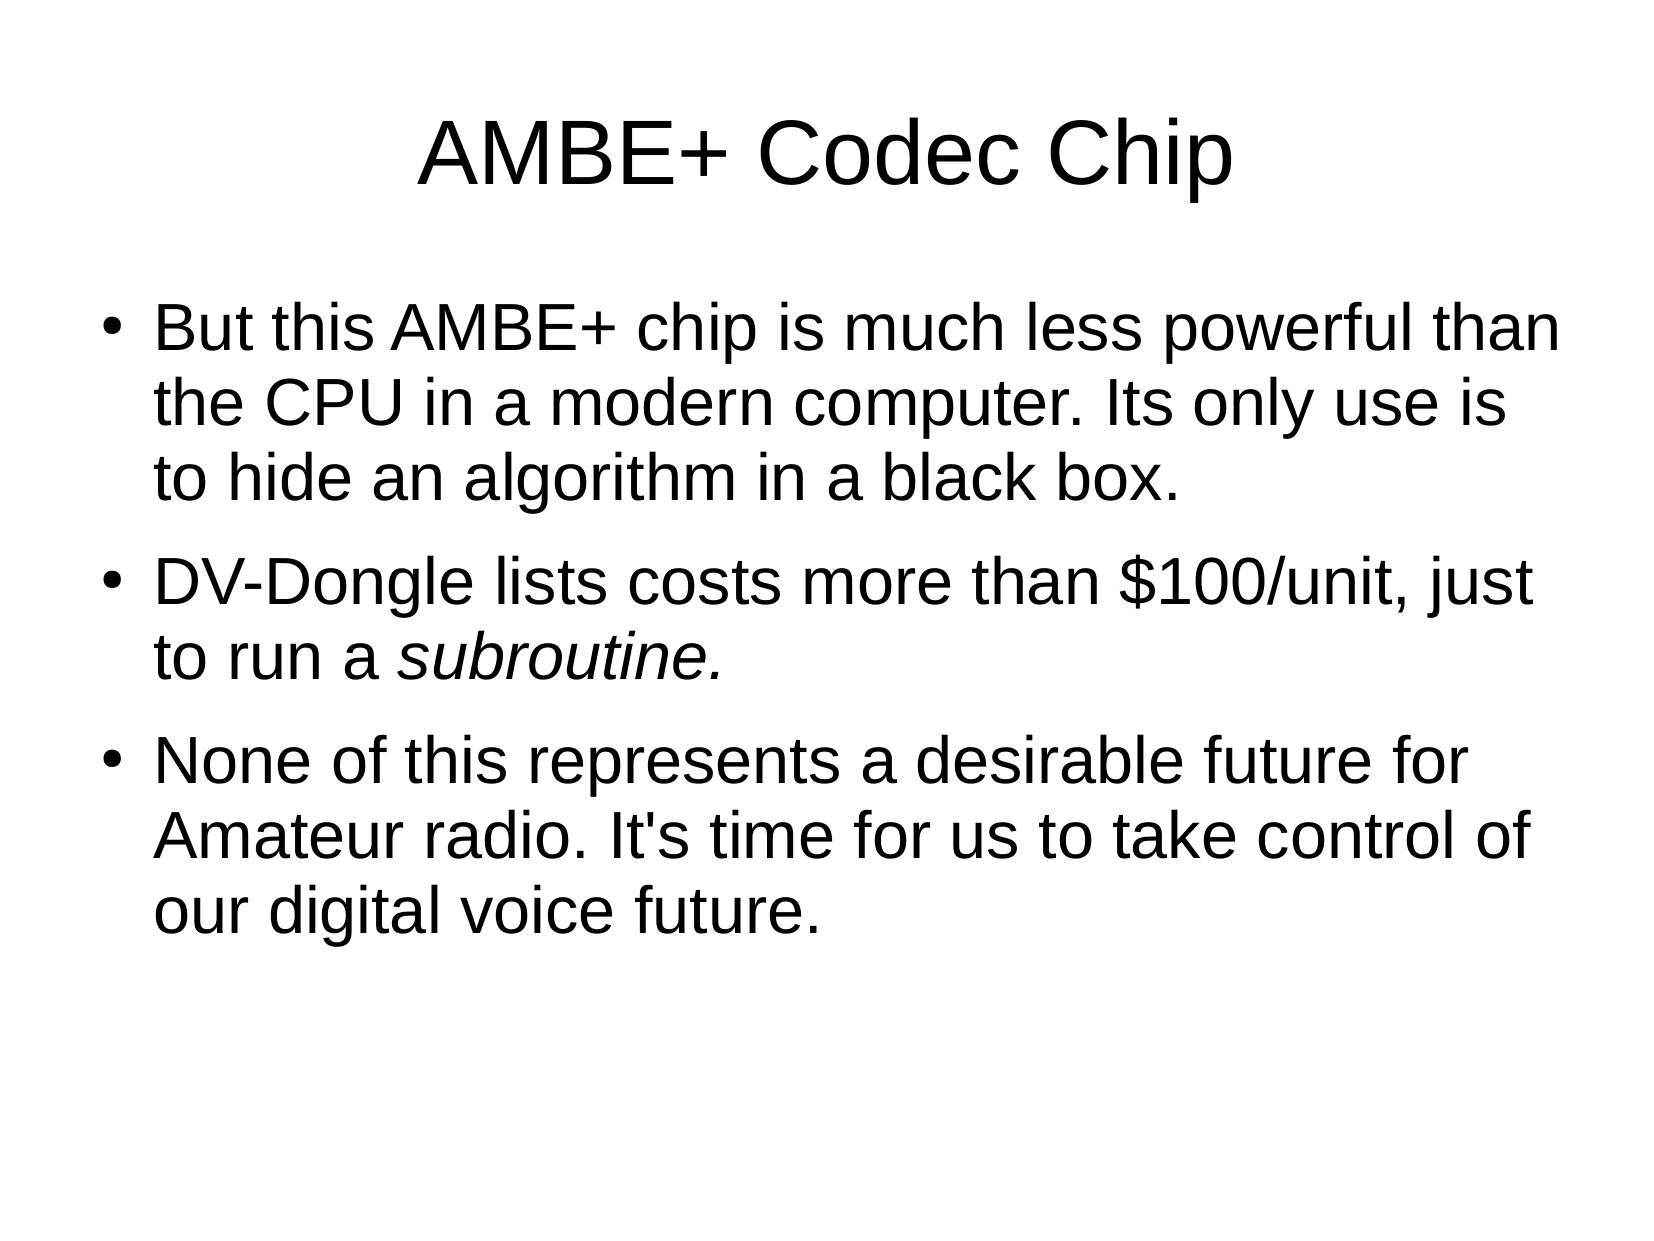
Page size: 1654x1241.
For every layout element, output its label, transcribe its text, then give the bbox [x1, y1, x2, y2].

list But this AMBE+ chip is much less powerful than the CPU in a modern computer. Its only use is to hide an algorithm in a black box. DV-Dongle lists costs more than $100/unit, just to run a subroutine. None of this represents a desirable future for Amateur radio. It's time for us to take control of our digital voice future. [82, 290, 1571, 1109]
title AMBE+ Codec Chip [82, 56, 1571, 250]
